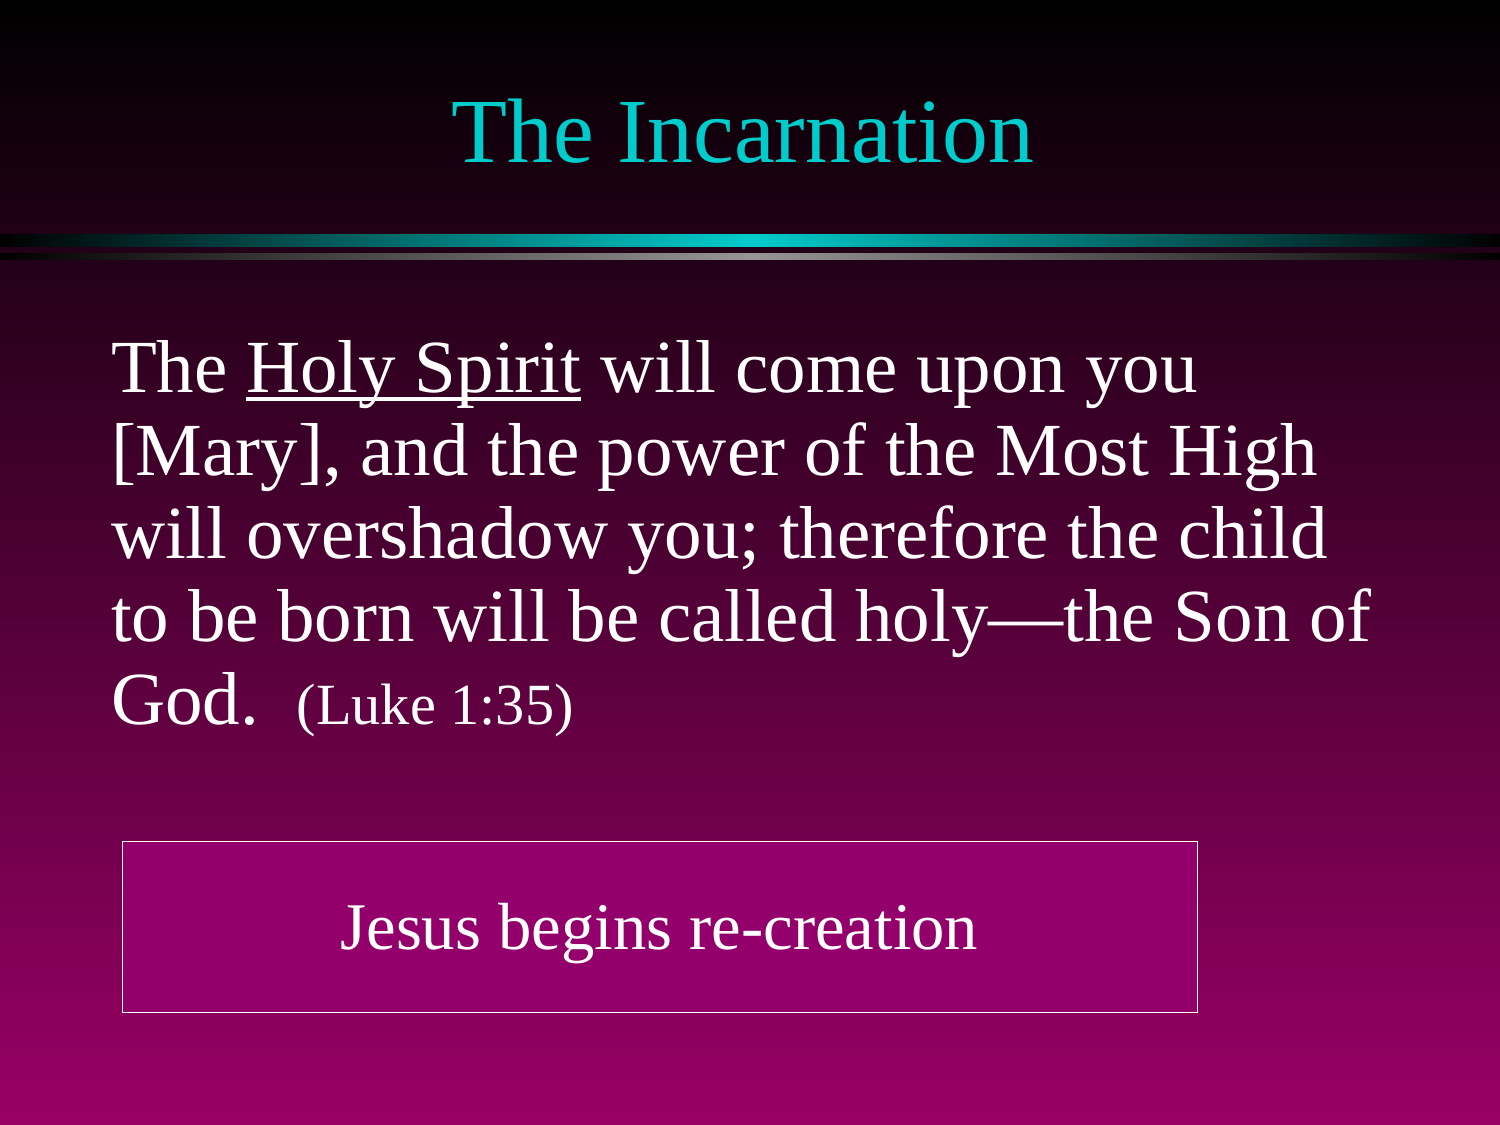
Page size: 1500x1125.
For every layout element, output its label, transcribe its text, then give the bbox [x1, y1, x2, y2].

title The Incarnation [99, 37, 1388, 225]
text_box Jesus begins re-creation [122, 841, 1198, 1013]
text_box The Holy Spirit will come upon you [Mary], and the power of the Most High will overshadow you; therefore the child to be born will be called holy—the Son of God. (Luke 1:35) [96, 318, 1420, 748]
